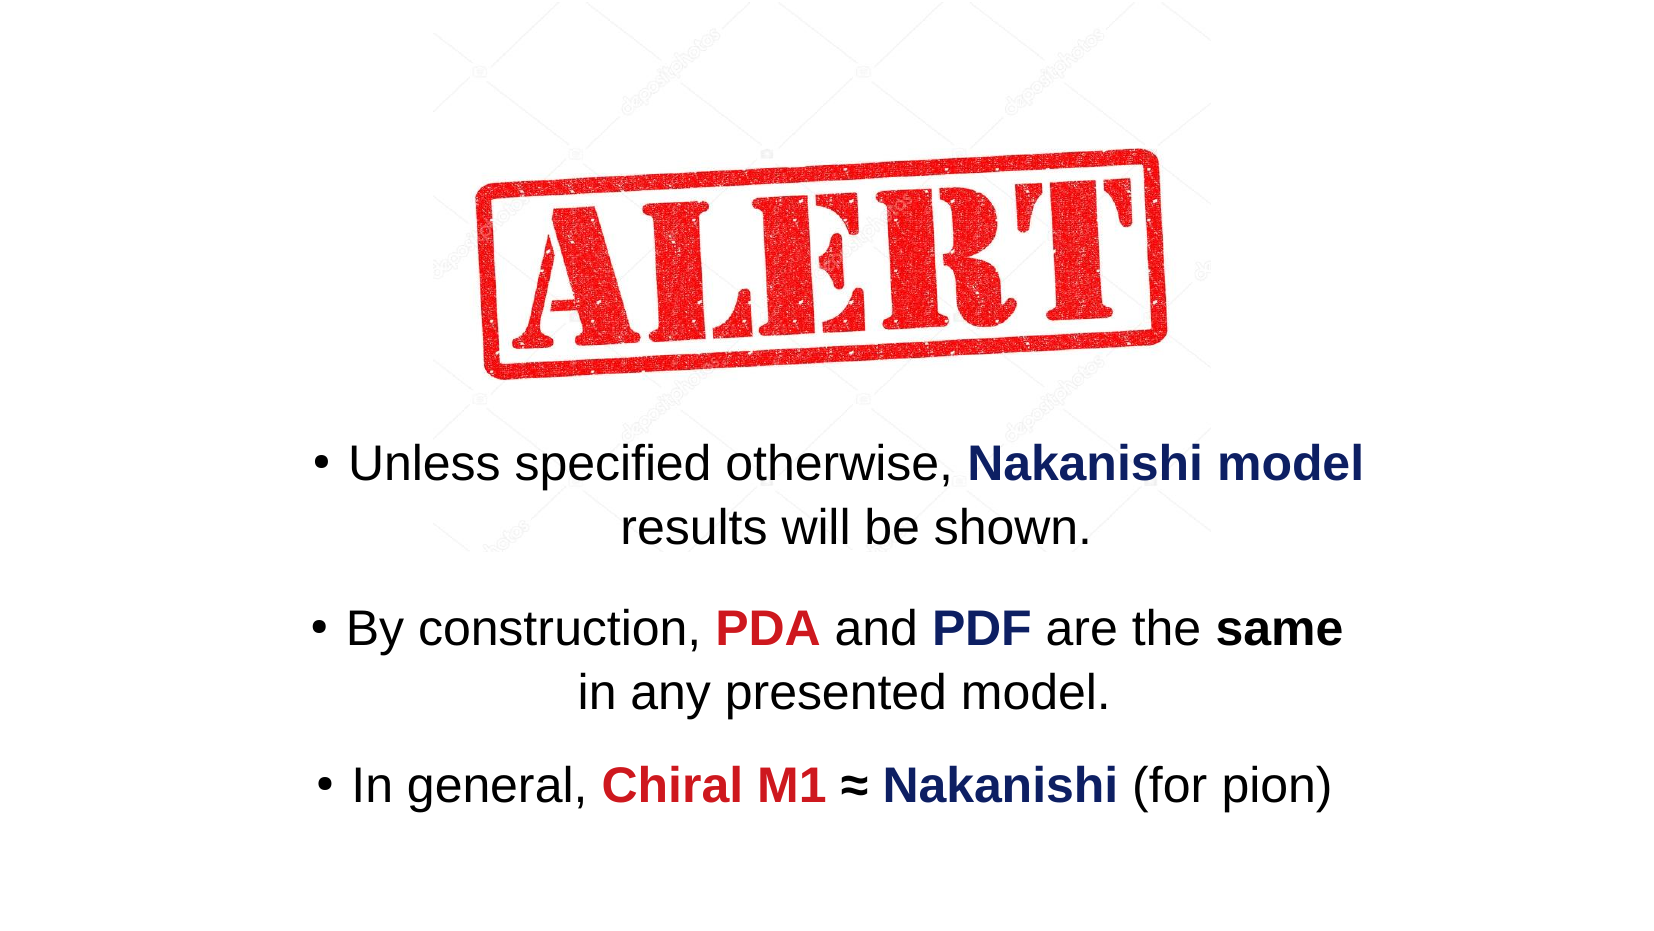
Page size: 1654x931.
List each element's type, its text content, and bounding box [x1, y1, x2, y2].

picture [433, 2, 1211, 419]
text_box In general, Chiral M1 ≈ Nakanishi (for pion) [301, 750, 1376, 877]
text_box Unless specified otherwise, Nakanishi model results will be shown. [283, 419, 1394, 563]
text_box By construction, PDA and PDF are the same in any presented model. [271, 584, 1382, 728]
